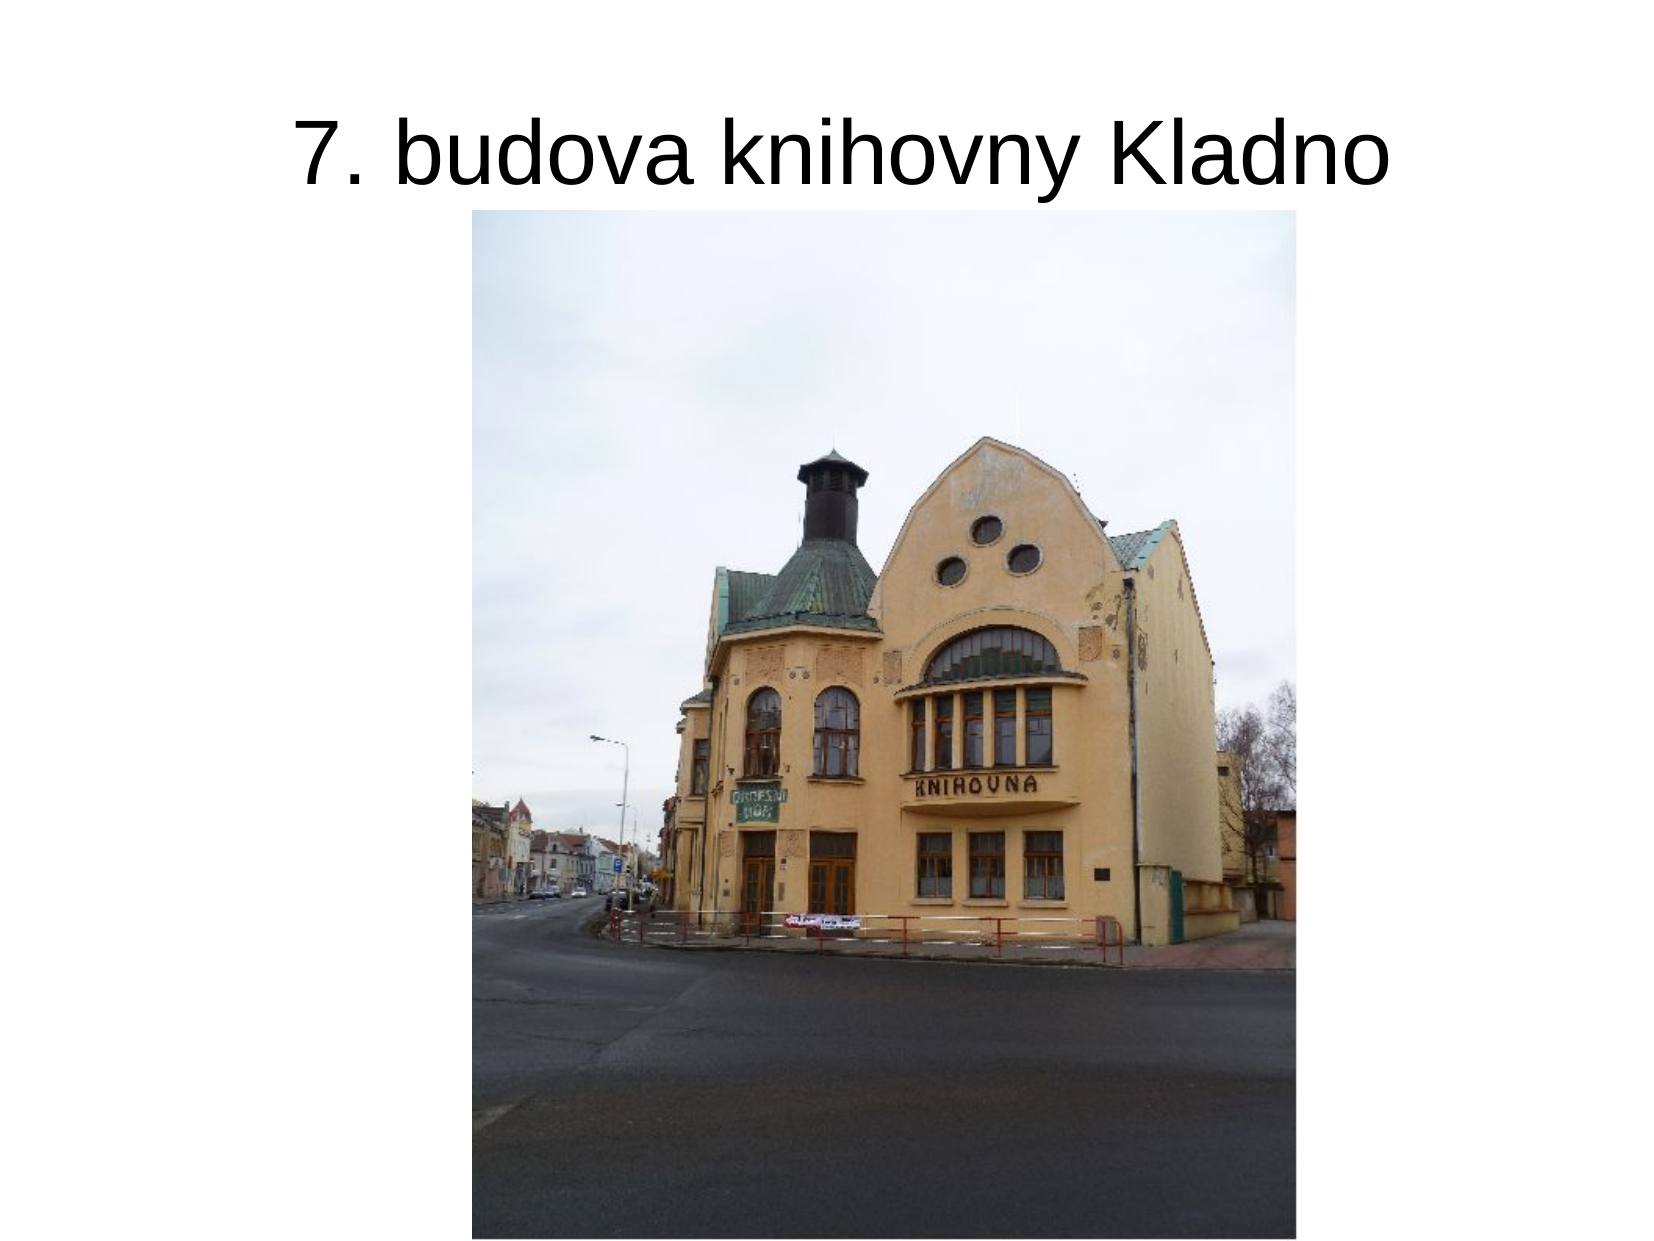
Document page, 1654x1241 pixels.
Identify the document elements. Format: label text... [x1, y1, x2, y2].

picture [472, 210, 1298, 1241]
title 7. budova knihovny Kladno [82, 49, 1571, 257]
